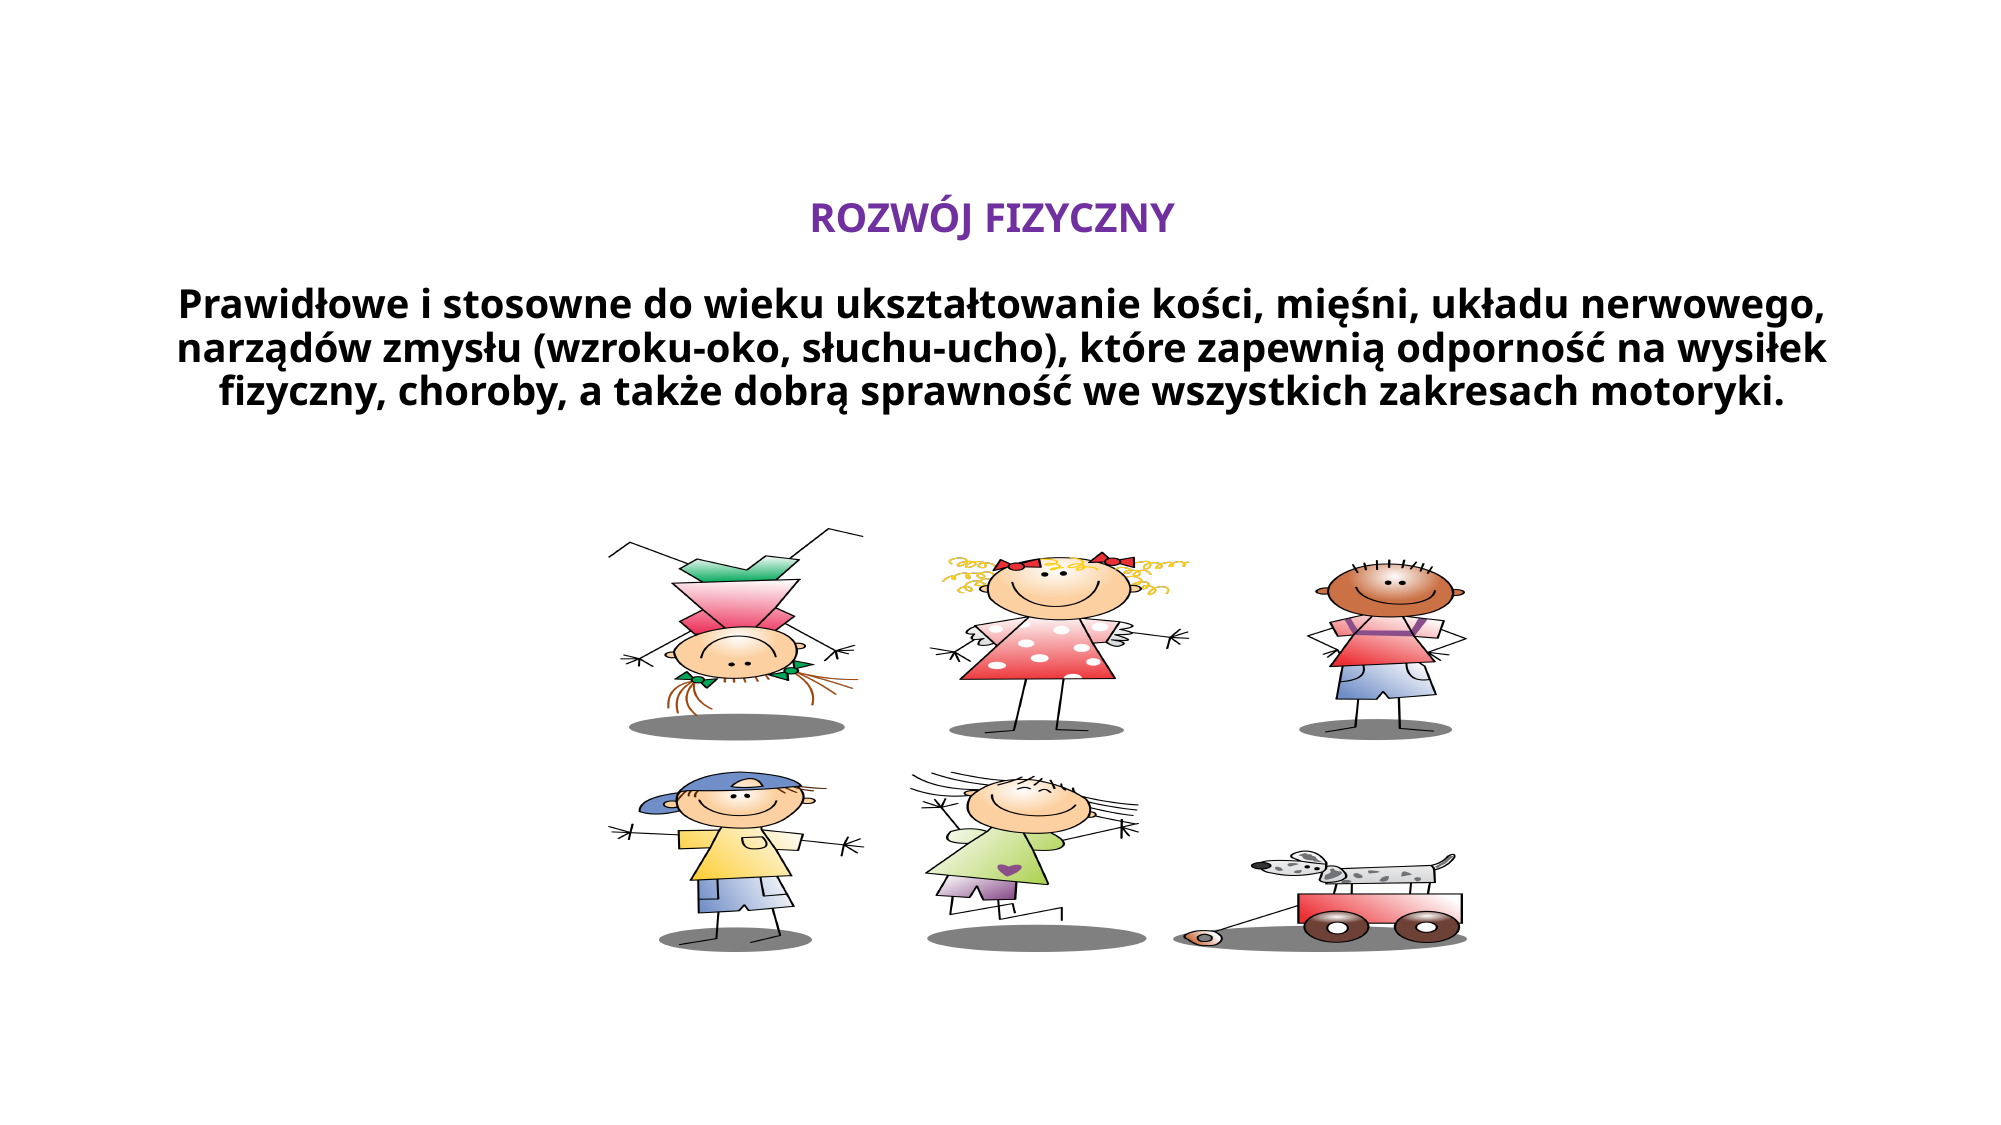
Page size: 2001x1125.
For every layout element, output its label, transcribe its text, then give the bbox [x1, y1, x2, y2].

picture [608, 528, 1467, 952]
title ROZWÓJ FIZYCZNY Prawidłowe i stosowne do wieku ukształtowanie kości, mięśni, układu nerwowego, narządów zmysłu (wzroku-oko, słuchu-ucho), które zapewnią odporność na wysiłek fizyczny, choroby, a także dobrą sprawność we wszystkich zakresach motoryki. [143, 88, 1863, 529]
